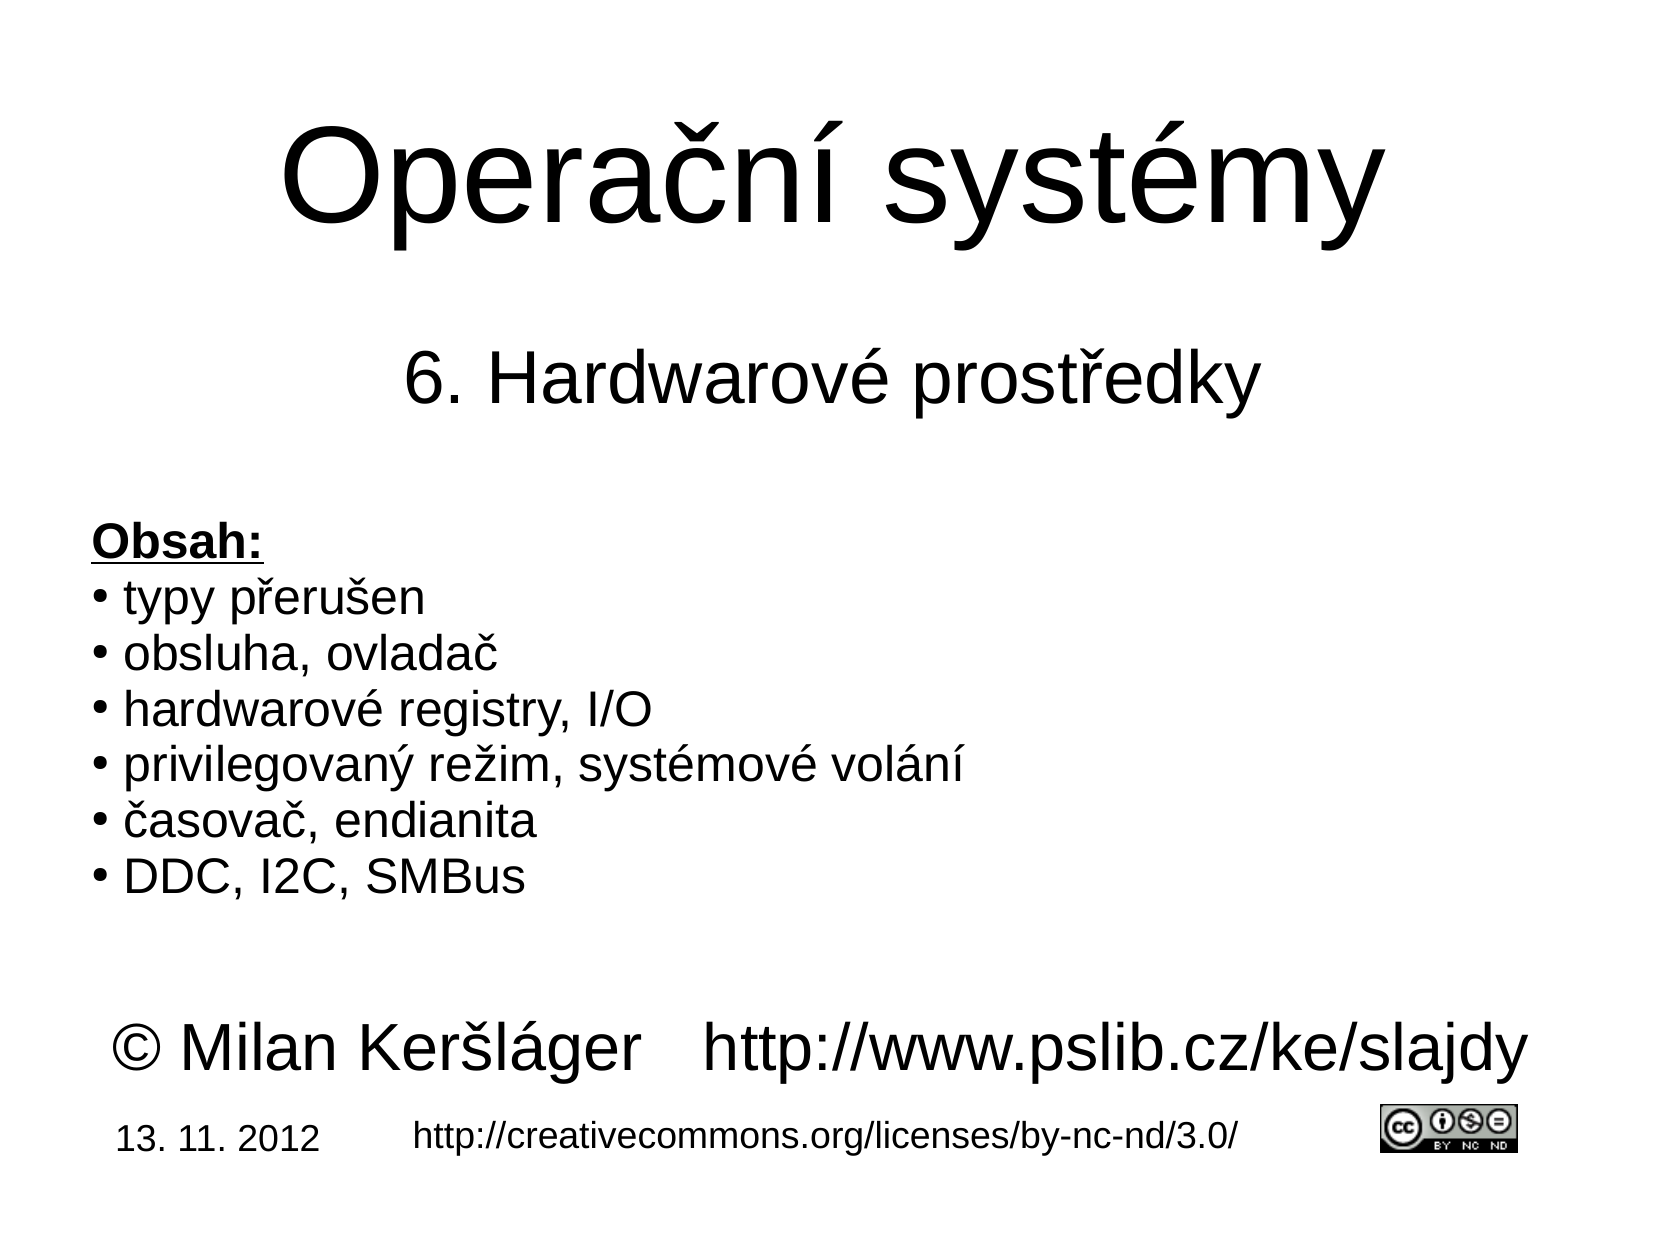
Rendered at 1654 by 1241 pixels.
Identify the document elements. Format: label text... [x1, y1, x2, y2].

list © Milan Keršláger http://www.pslib.cz/ke/slajdy [76, 1009, 1565, 1087]
picture [1380, 1104, 1518, 1153]
title Operační systémy 6. Hardwarové prostředky [88, 56, 1577, 442]
text_box http://creativecommons.org/licenses/by-nc-nd/3.0/ [339, 1107, 1313, 1165]
text_box 13. 11. 2012 [100, 1109, 337, 1167]
text_box Obsah: typy přerušen obsluha, ovladač hardwarové registry, I/O privilegovaný režim, systémové volání časovač, endianita DDC, I2C, SMBus [76, 442, 1583, 975]
